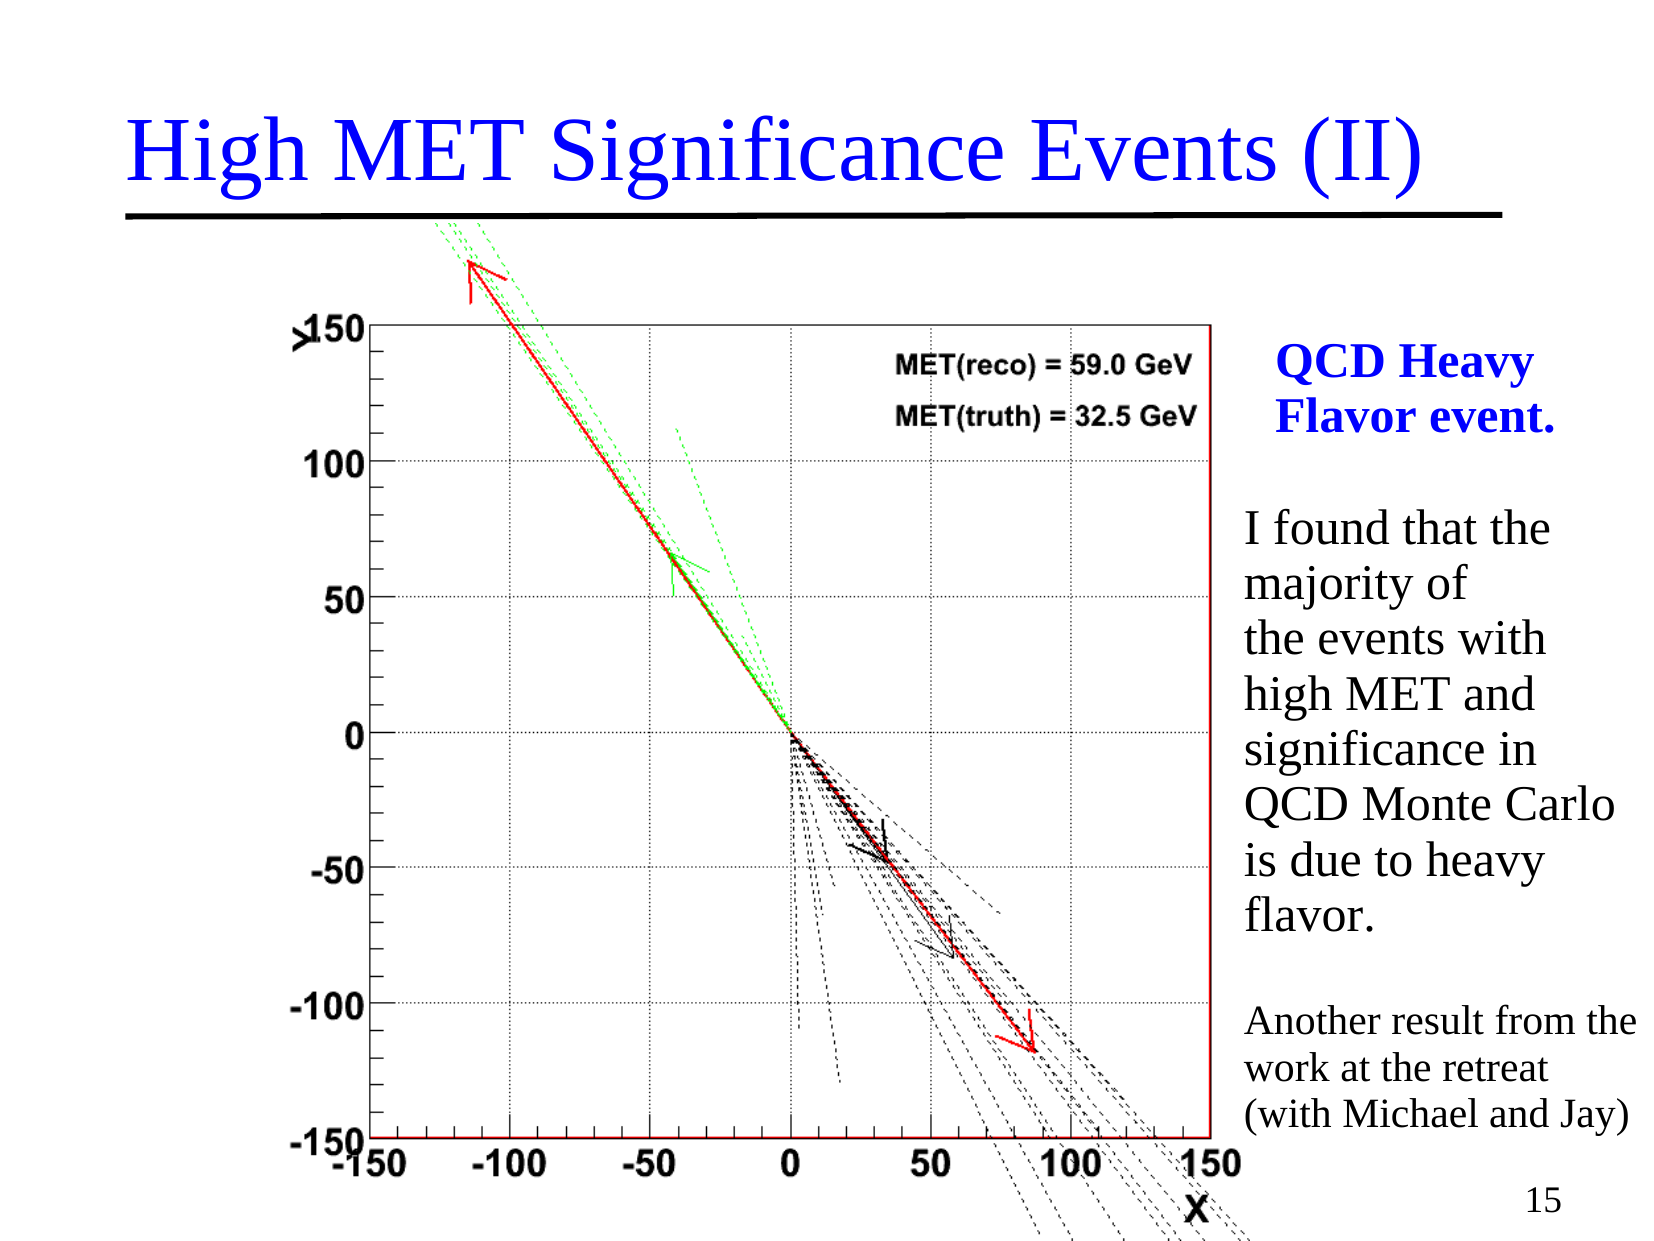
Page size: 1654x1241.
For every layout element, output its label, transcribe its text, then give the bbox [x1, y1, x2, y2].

picture [265, 223, 1316, 1241]
text_box I found that the majority of the events with high MET and significance in QCD Monte Carlo is due to heavy flavor. Another result from the work at the retreat (with Michael and Jay) [1243, 499, 1649, 1137]
text_box QCD Heavy Flavor event. [1274, 332, 1550, 444]
text_box High MET Significance Events (II) [125, 98, 1603, 211]
